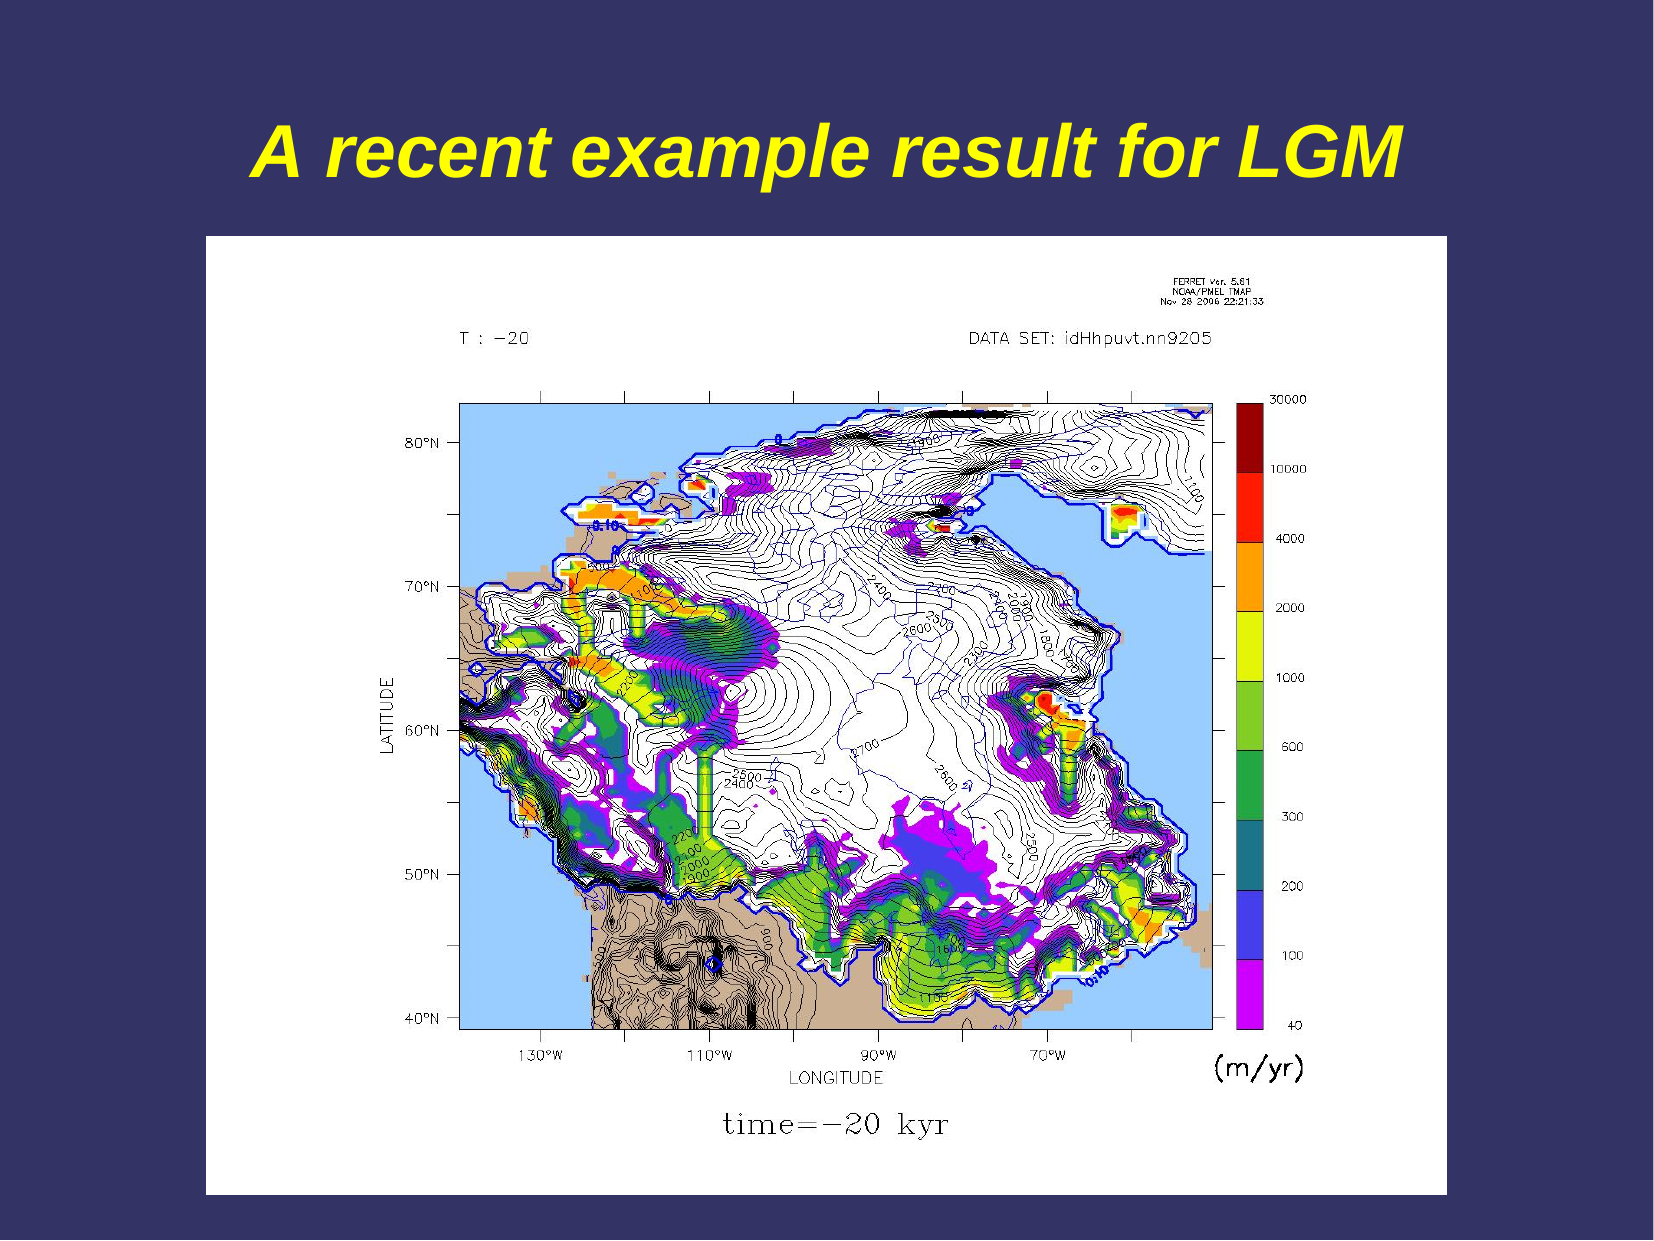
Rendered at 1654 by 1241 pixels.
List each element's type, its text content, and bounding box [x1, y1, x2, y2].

picture [206, 236, 1447, 1195]
title A recent example result for LGM [121, 49, 1534, 250]
